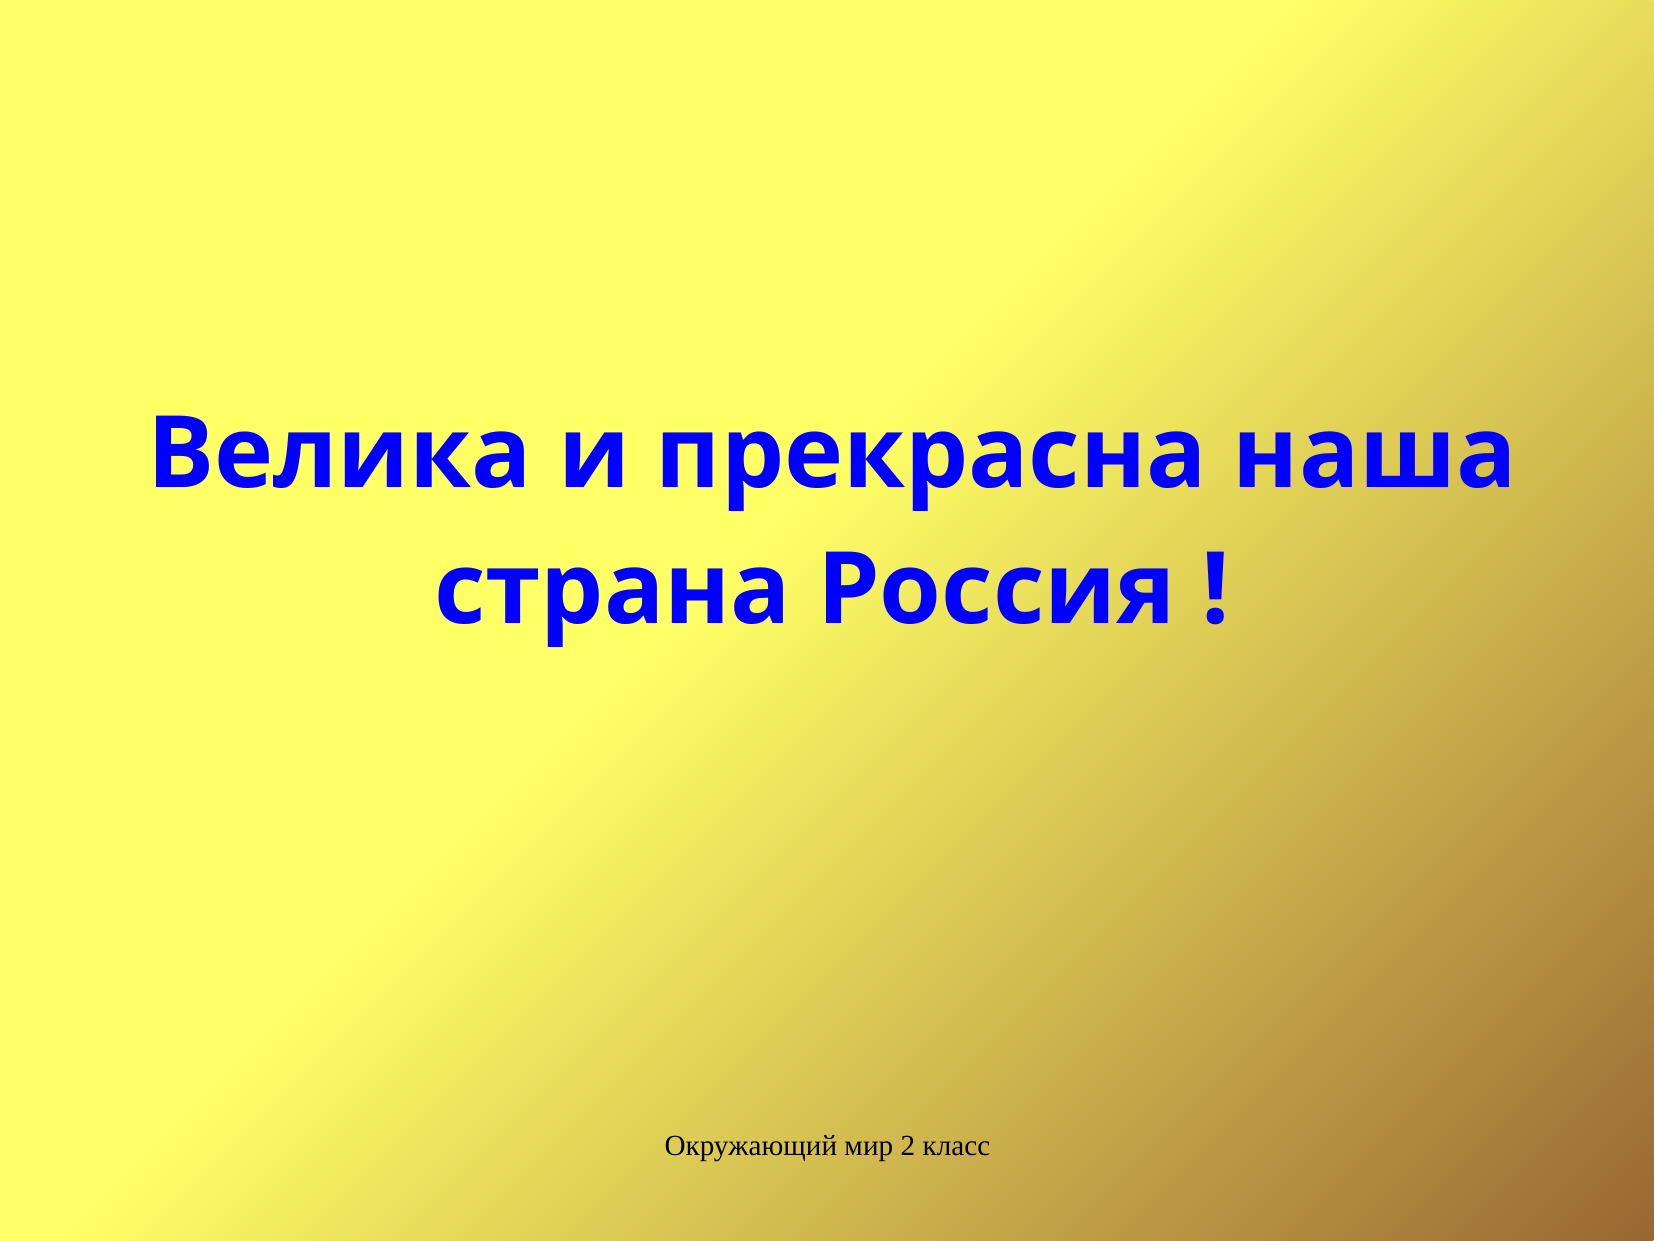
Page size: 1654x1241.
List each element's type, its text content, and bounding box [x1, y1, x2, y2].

title Велика и прекрасна наша страна Россия ! [88, 295, 1577, 739]
